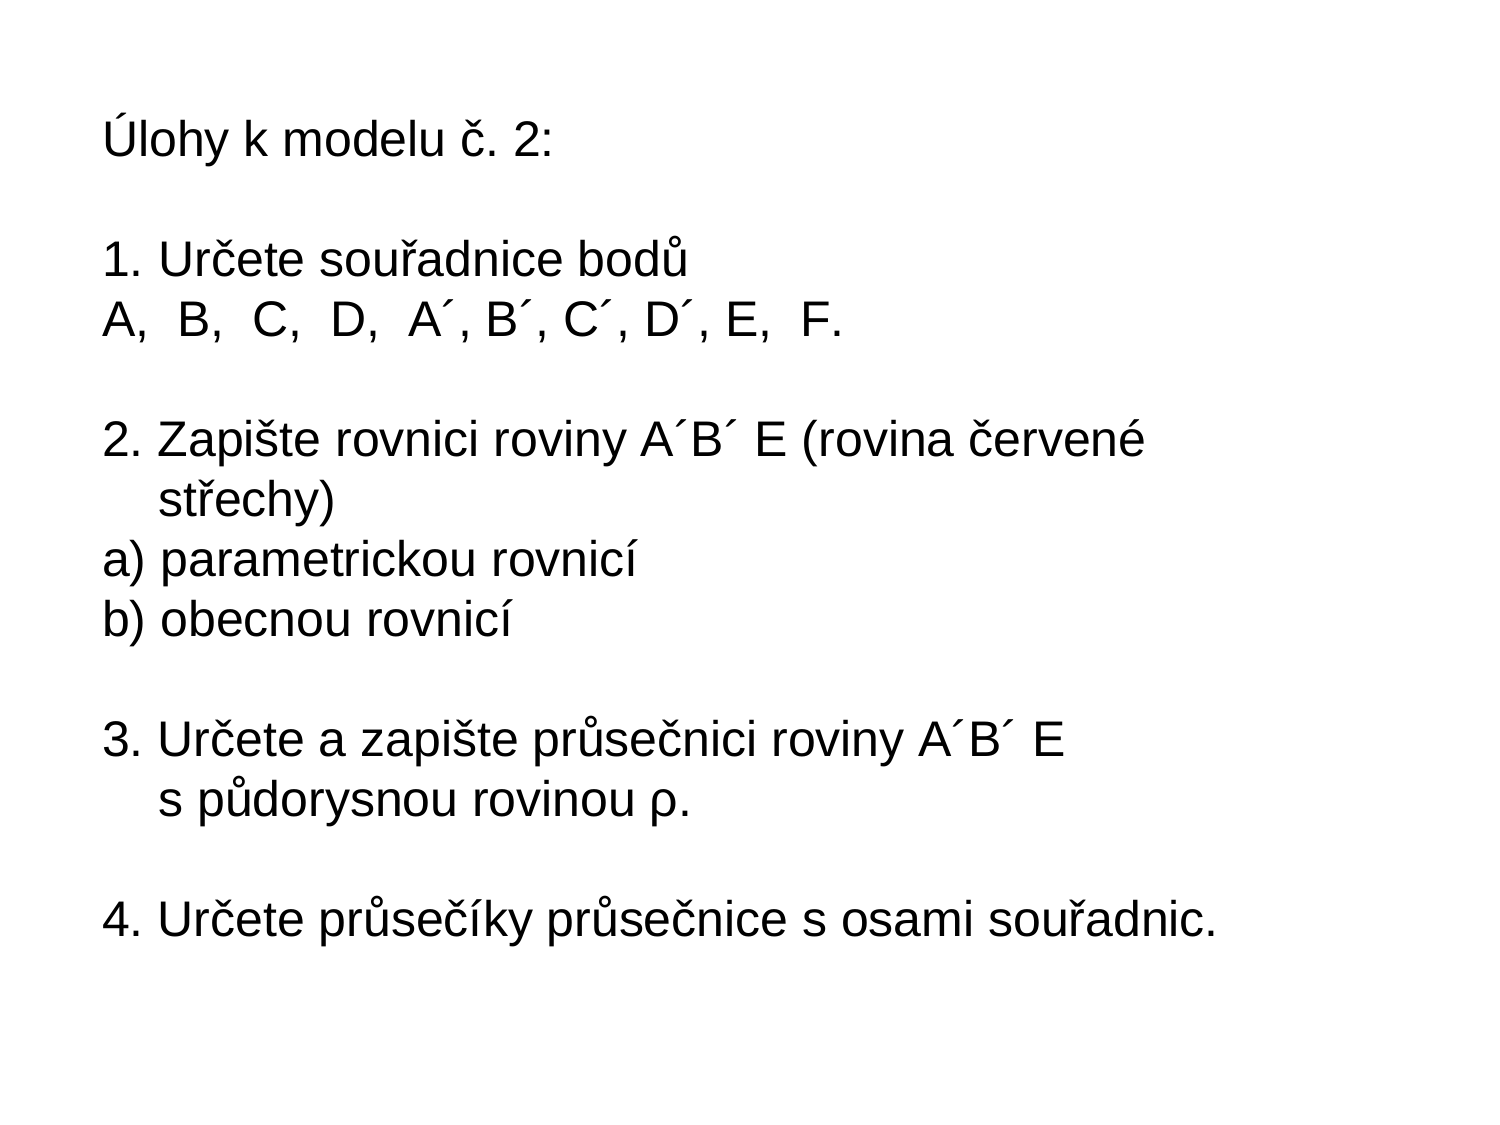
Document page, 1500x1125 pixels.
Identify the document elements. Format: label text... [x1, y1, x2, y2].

text_box Úlohy k modelu č. 2: Určete souřadnice bodů A, B, C, D, A´, B´, C´, D´, E, F. 2. Zapište rovnici roviny A´B´ E (rovina červené střechy) a) parametrickou rovnicí b) obecnou rovnicí 3. Určete a zapište průsečnici roviny A´B´ E s půdorysnou rovinou ρ. 4. Určete průsečíky průsečnice s osami souřadnic. [87, 99, 1338, 955]
